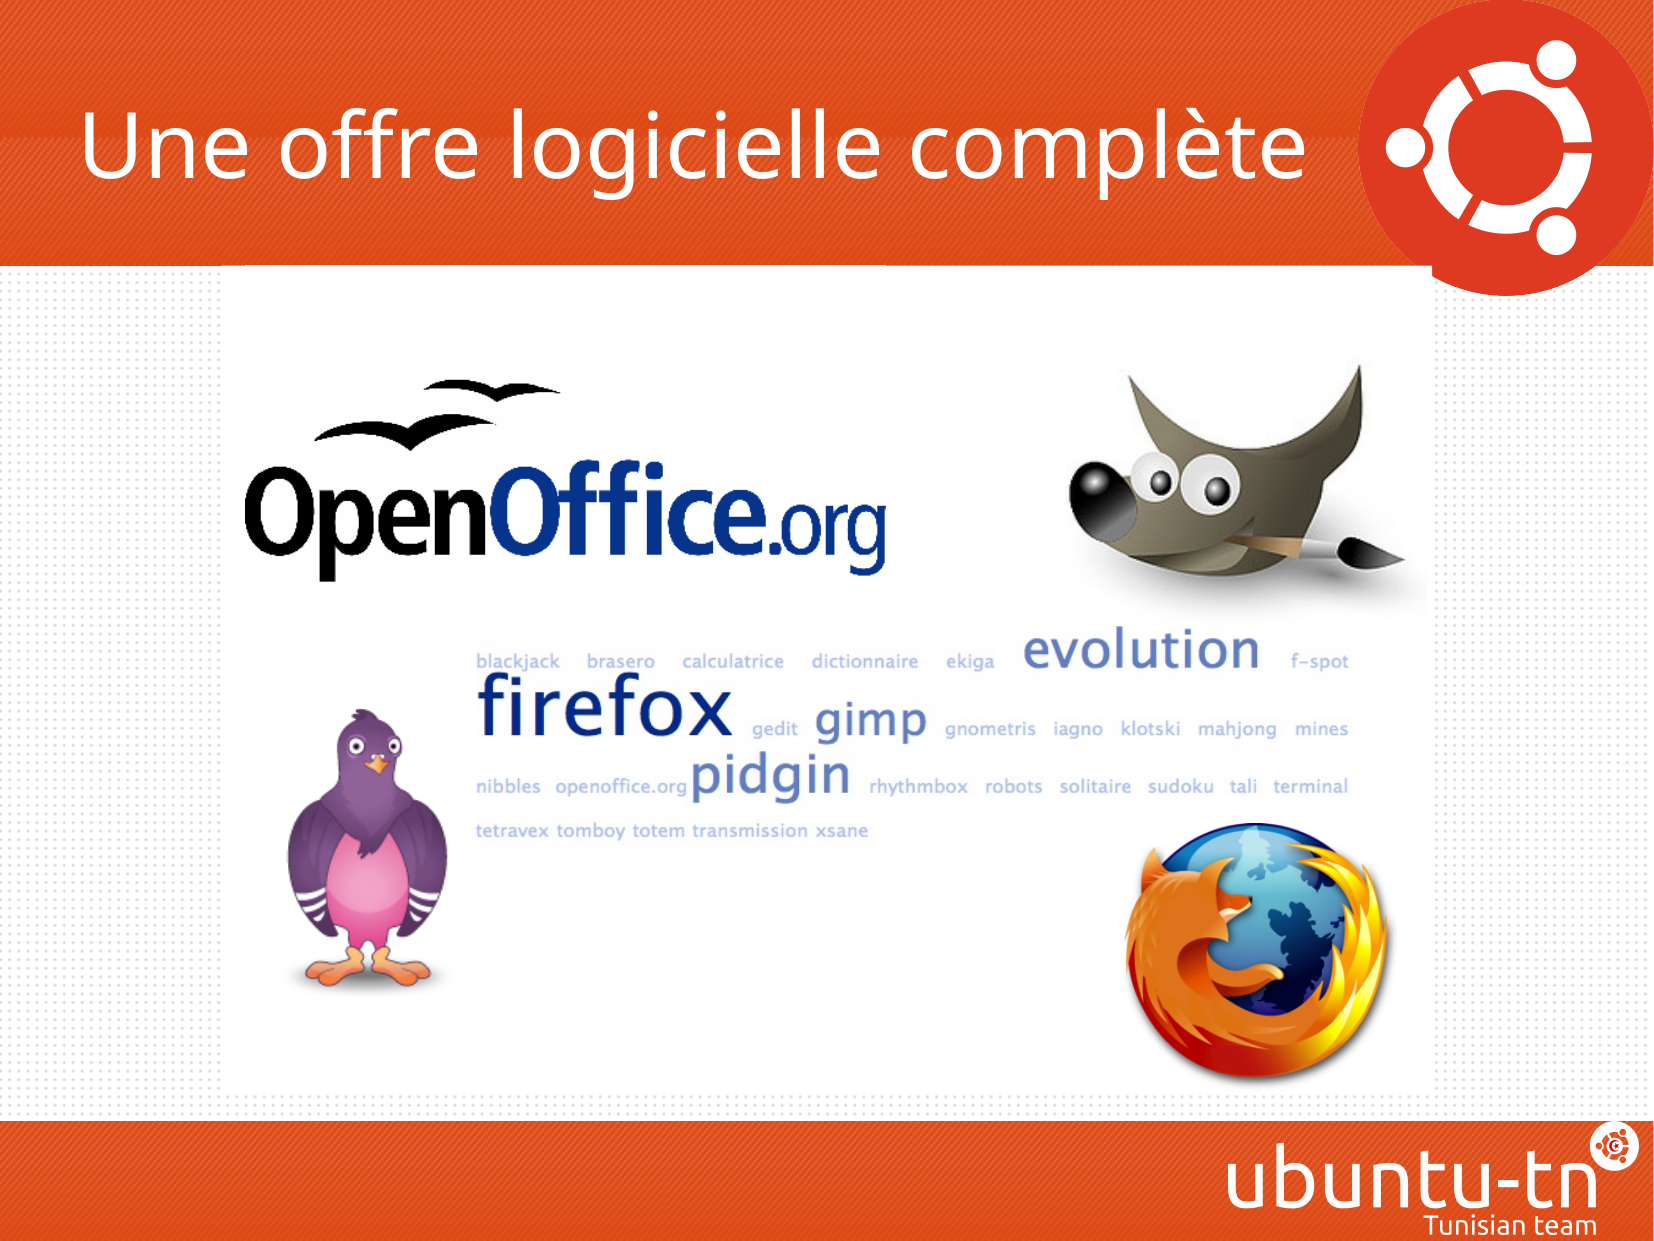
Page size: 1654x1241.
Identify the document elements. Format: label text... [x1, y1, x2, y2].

title Une offre logicielle complète [29, 36, 1359, 250]
text_box [221, 265, 1124, 1093]
picture [0, 0, 1654, 1241]
text_box [886, 265, 1433, 1093]
